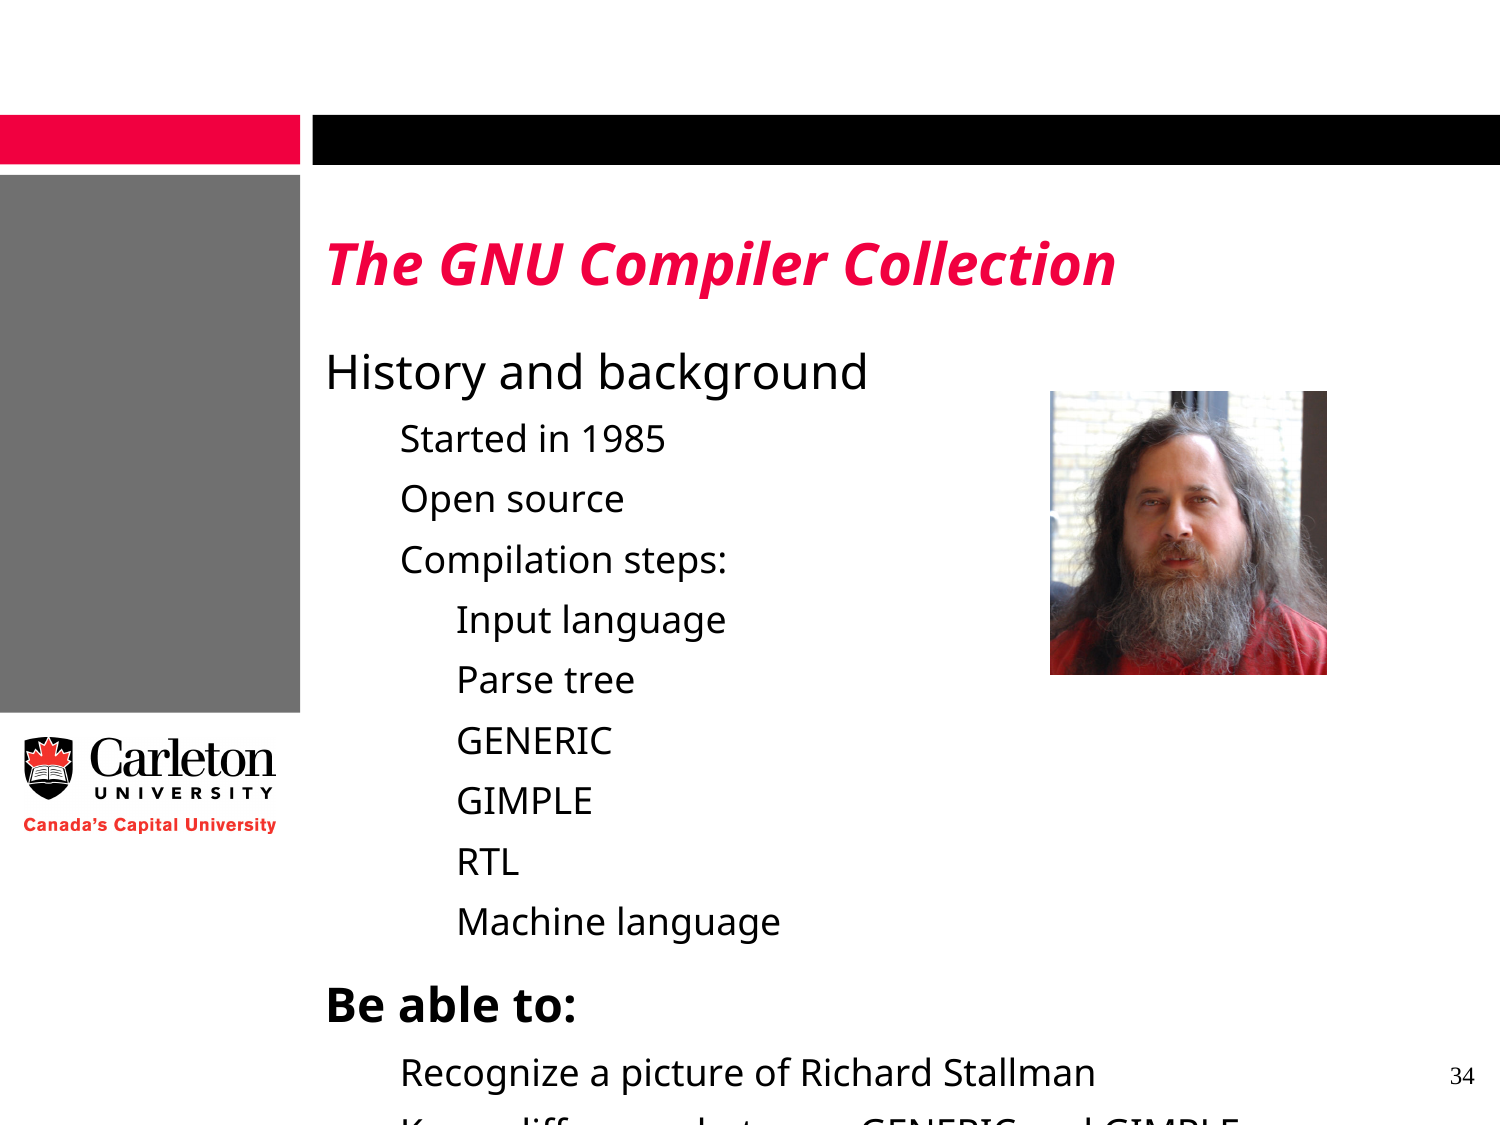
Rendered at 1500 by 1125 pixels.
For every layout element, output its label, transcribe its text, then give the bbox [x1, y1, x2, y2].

list History and background Started in 1985 Open source Compilation steps: Input language Parse tree GENERIC GIMPLE RTL Machine language Be able to: Recognize a picture of Richard Stallman Know difference between GENERIC and GIMPLE [324, 324, 1450, 1042]
title The GNU Compiler Collection [324, 194, 1450, 324]
picture [24, 737, 276, 834]
picture [1050, 391, 1327, 676]
